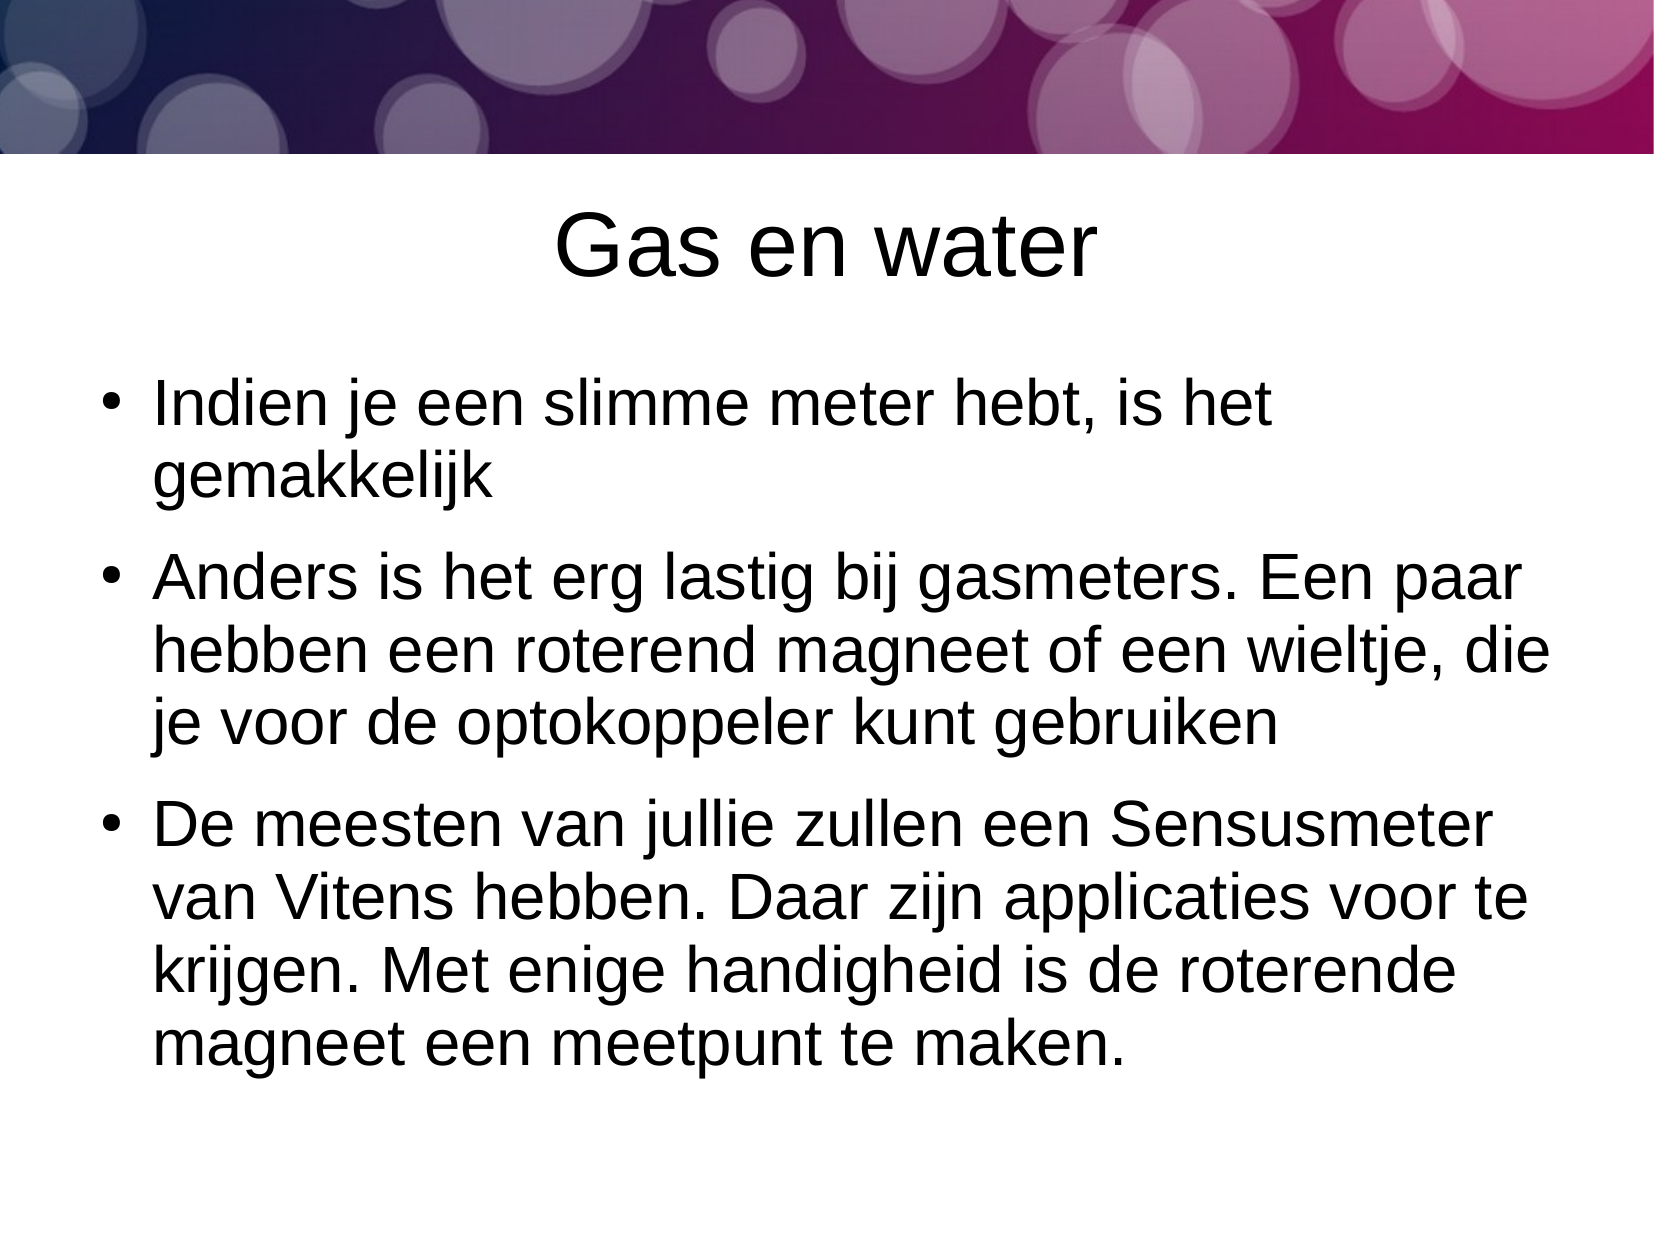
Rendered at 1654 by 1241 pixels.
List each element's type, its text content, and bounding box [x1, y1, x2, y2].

title Gas en water [82, 159, 1571, 331]
picture [0, 0, 1654, 154]
list Indien je een slimme meter hebt, is het gemakkelijk Anders is het erg lastig bij gasmeters. Een paar hebben een roterend magneet of een wieltje, die je voor de optokoppeler kunt gebruiken De meesten van jullie zullen een Sensusmeter van Vitens hebben. Daar zijn applicaties voor te krijgen. Met enige handigheid is de roterende magneet een meetpunt te maken. [82, 366, 1571, 1087]
